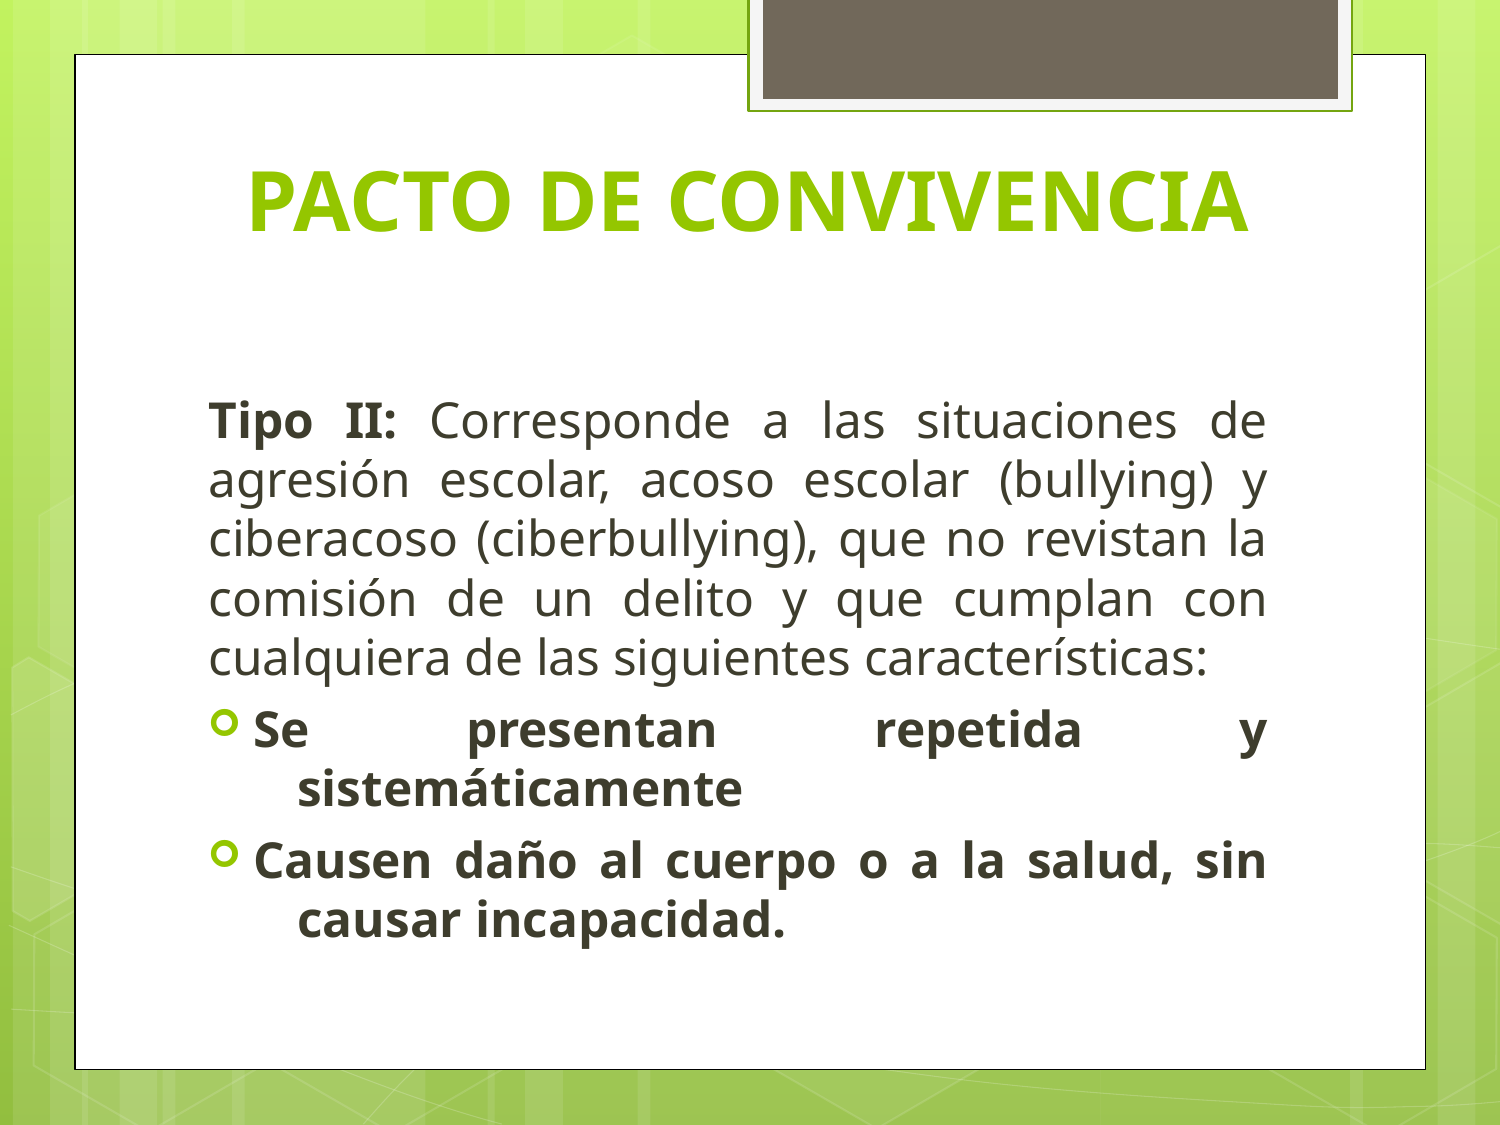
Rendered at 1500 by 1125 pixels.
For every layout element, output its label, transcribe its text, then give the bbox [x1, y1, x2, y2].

title PACTO DE CONVIVENCIA [171, 125, 1324, 256]
list Tipo II: Corresponde a las situaciones de agresión escolar, acoso escolar (bullying) y ciberacoso (ciberbullying), que no revistan la comisión de un delito y que cumplan con cualquiera de las siguientes características: Se presentan repetida y sistemáticamente Causen daño al cuerpo o a la salud, sin causar incapacidad. [171, 381, 1283, 957]
